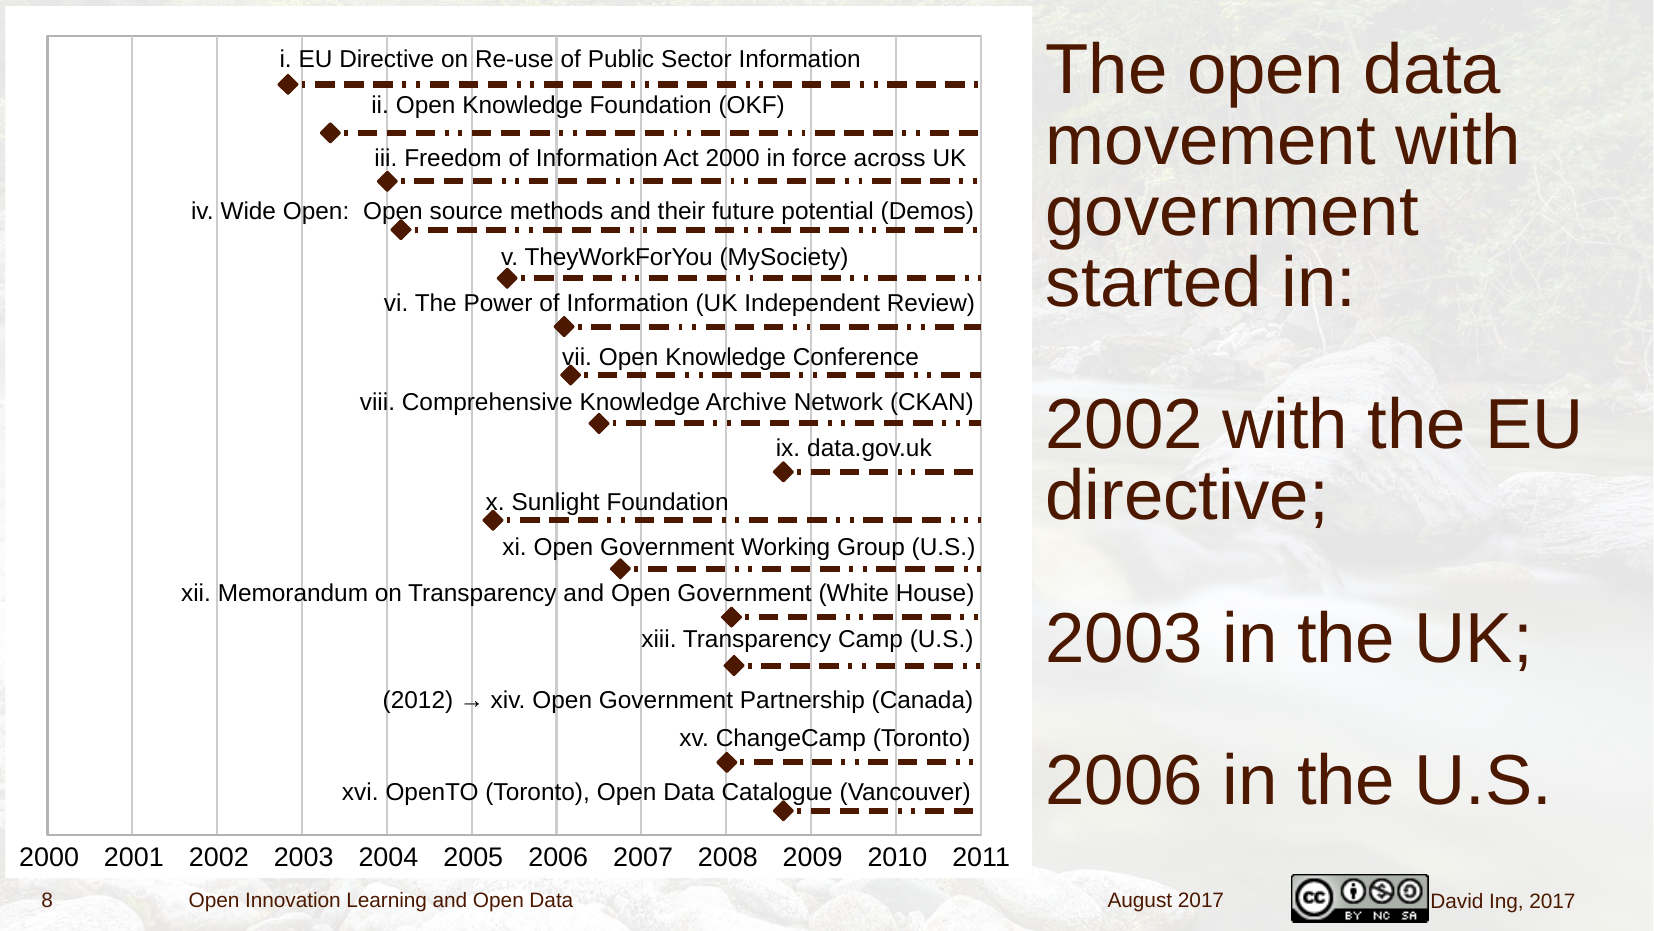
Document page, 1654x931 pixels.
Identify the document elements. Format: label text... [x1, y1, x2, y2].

picture [0, 0, 1654, 931]
title The open data movement with government started in: 2002 with the EU directive; 2003 in the UK; 2006 in the U.S. [1045, 36, 1626, 859]
